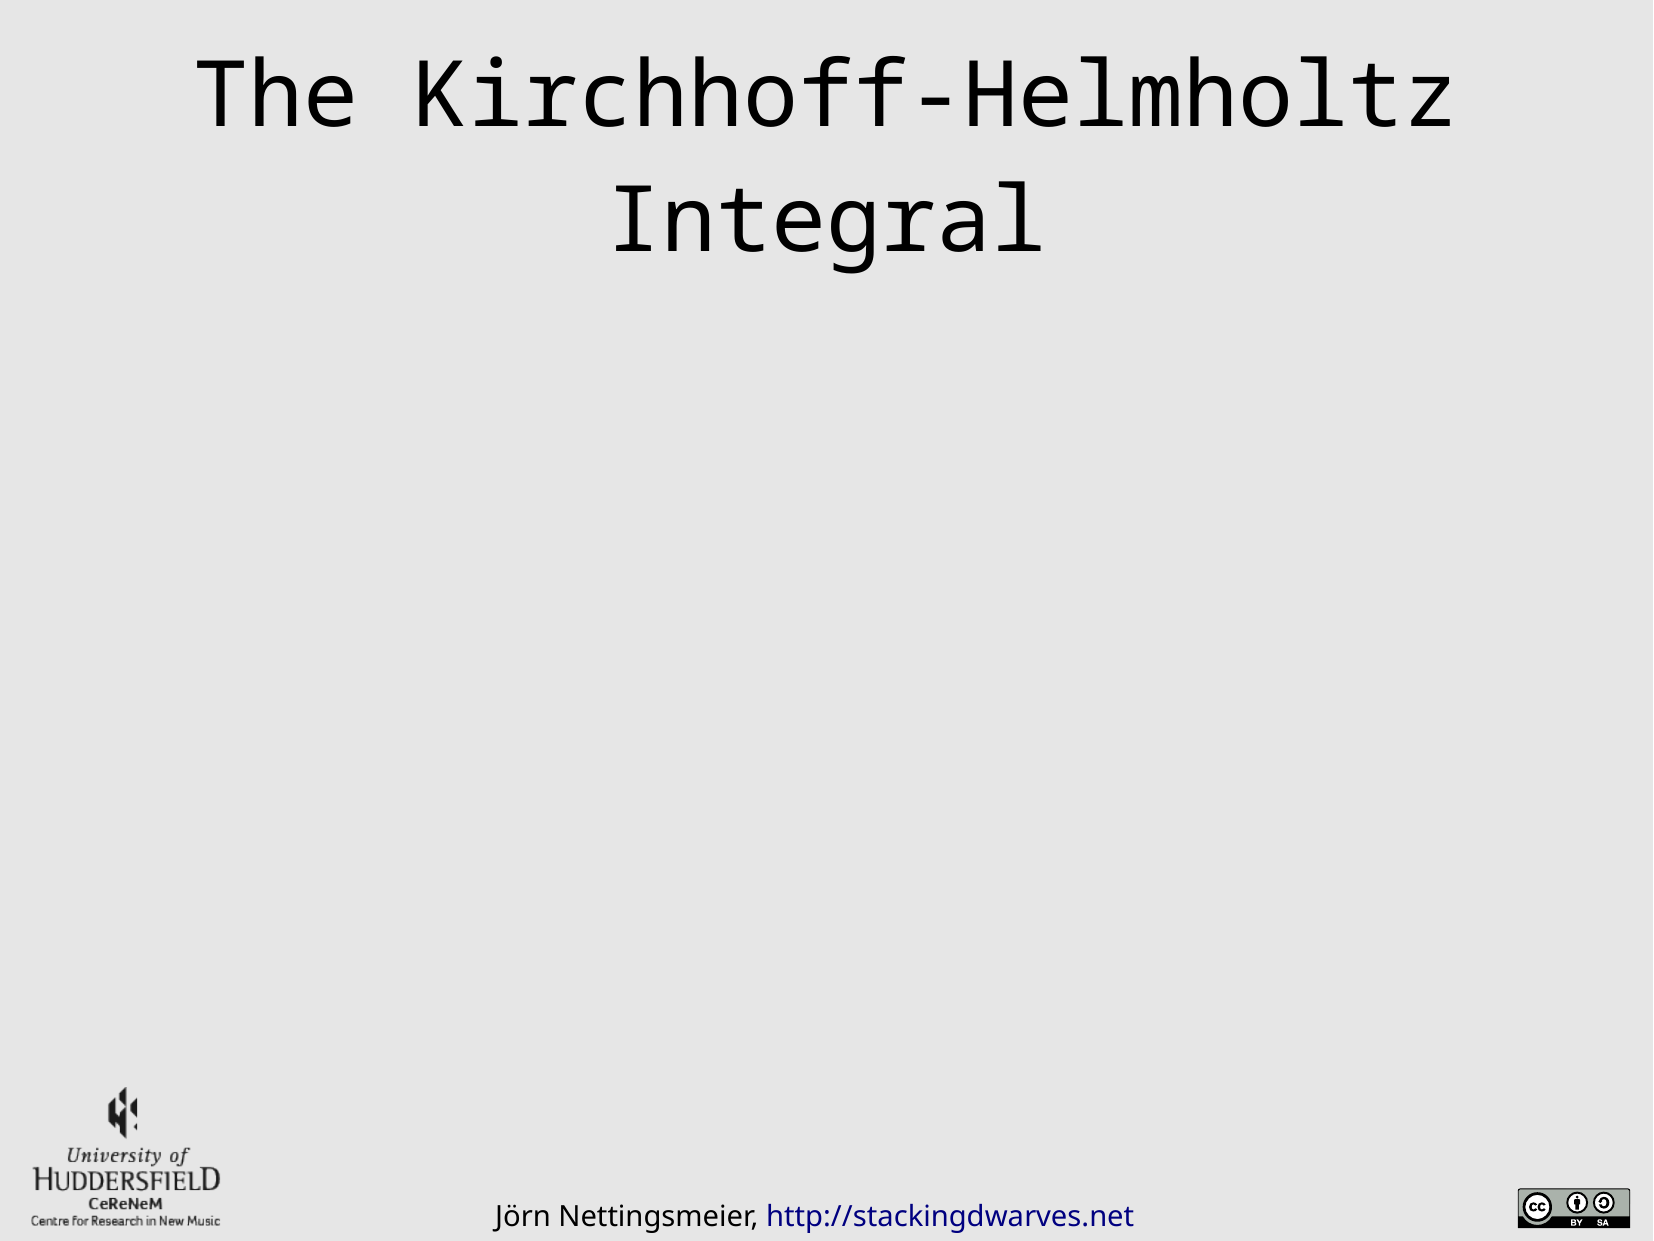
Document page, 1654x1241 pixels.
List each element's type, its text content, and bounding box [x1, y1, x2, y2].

title The Kirchhoff-Helmholtz Integral [82, 45, 1571, 261]
picture [31, 1087, 222, 1229]
